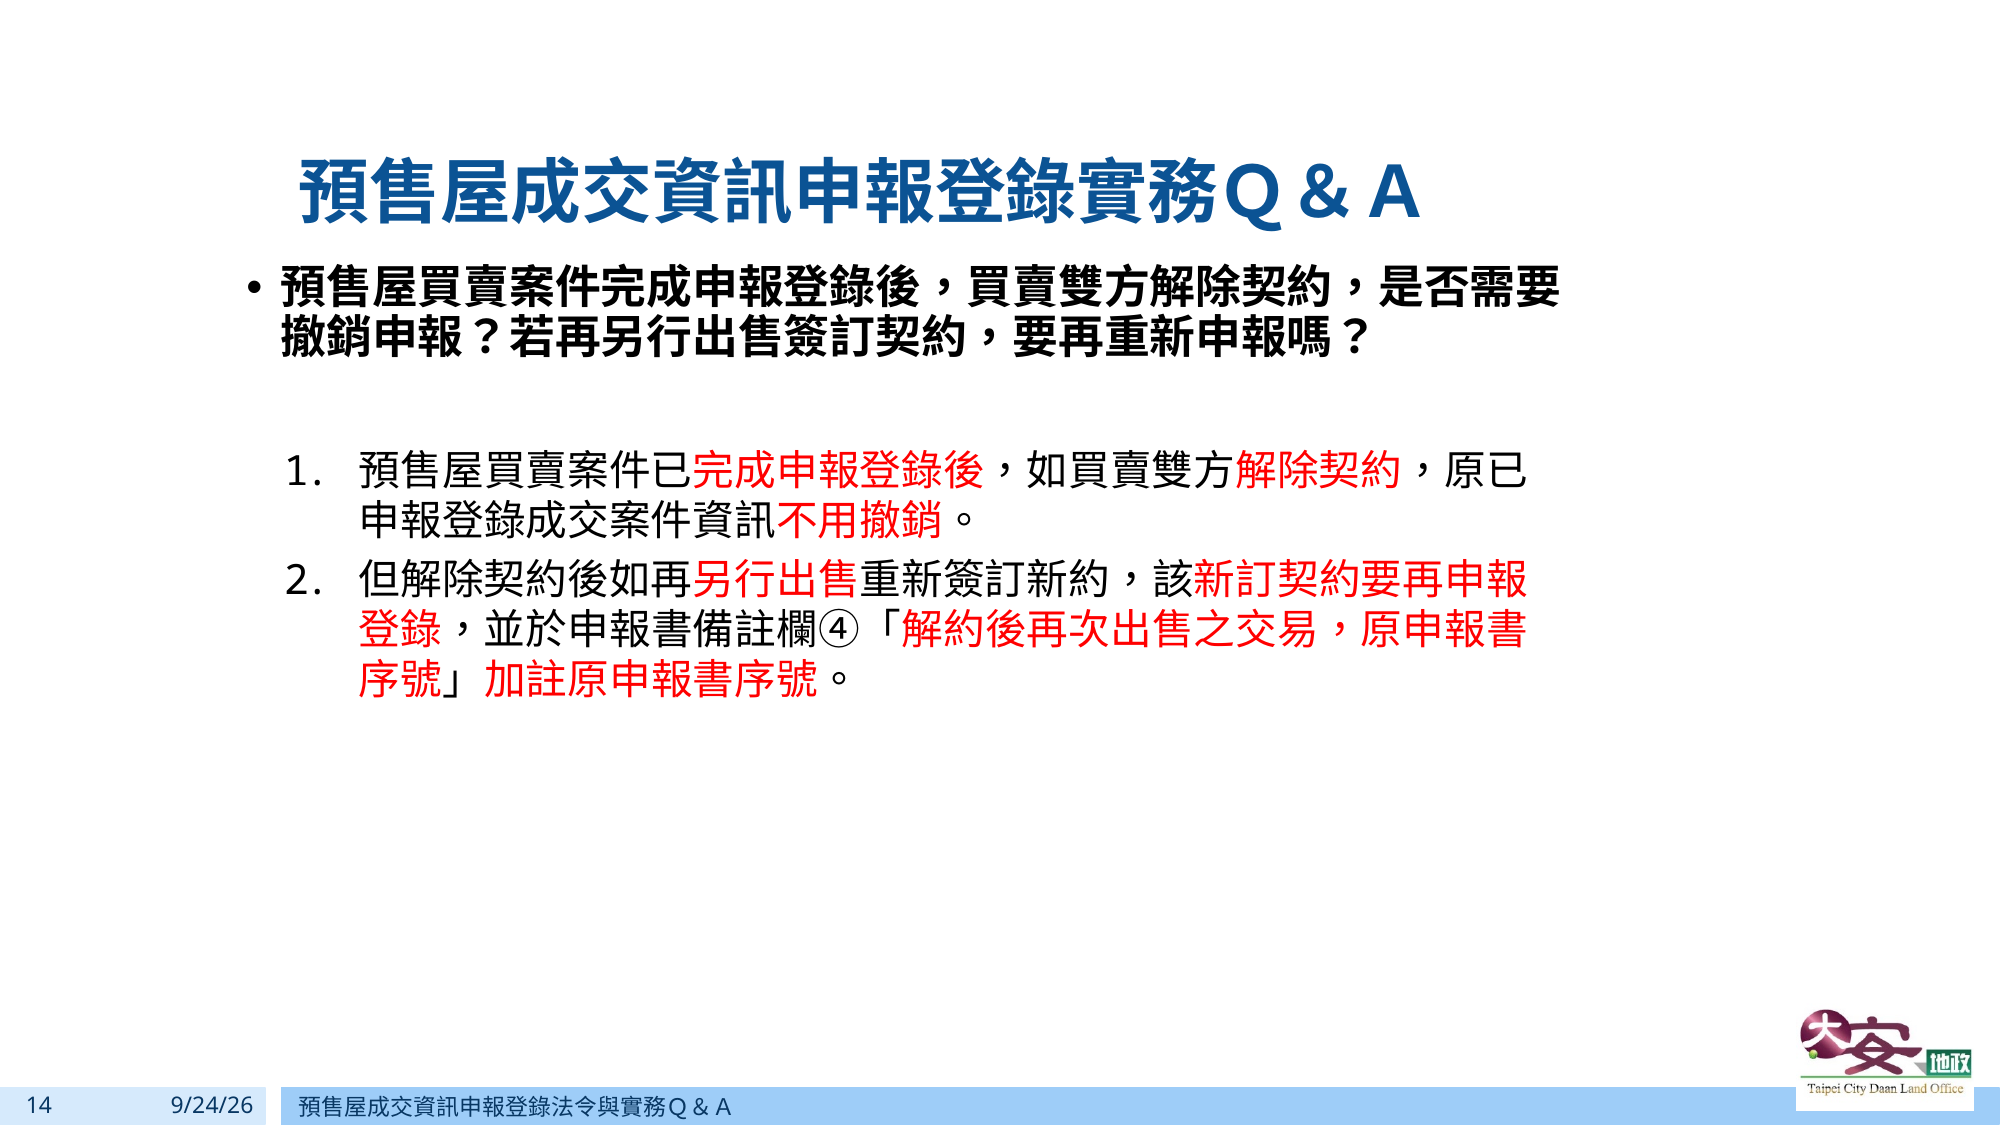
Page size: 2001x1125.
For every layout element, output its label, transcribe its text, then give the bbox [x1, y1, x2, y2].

slide_number 10/21/21 [74, 1087, 269, 1125]
list 預售屋買賣案件完成申報登錄後，買賣雙方解除契約，是否需要撤銷申報？若再另行出售簽訂契約，要再重新申報嗎？ 預售屋買賣案件已完成申報登錄後，如買賣雙方解除契約，原已申報登錄成交案件資訊不用撤銷。 但解除契約後如再另行出售重新簽訂新約，該新訂契約要再申報登錄，並於申報書備註欄④「解約後再次出售之交易，原申報書序號」加註原申報書序號。 [231, 256, 1584, 891]
slide_number <編號> [0, 1087, 68, 1125]
footer 預售屋成交資訊申報登錄法令與實務Ｑ＆Ａ [284, 1087, 1785, 1125]
title 預售屋成交資訊申報登錄實務Ｑ＆Ａ [231, 45, 1769, 240]
picture [1796, 992, 1974, 1111]
